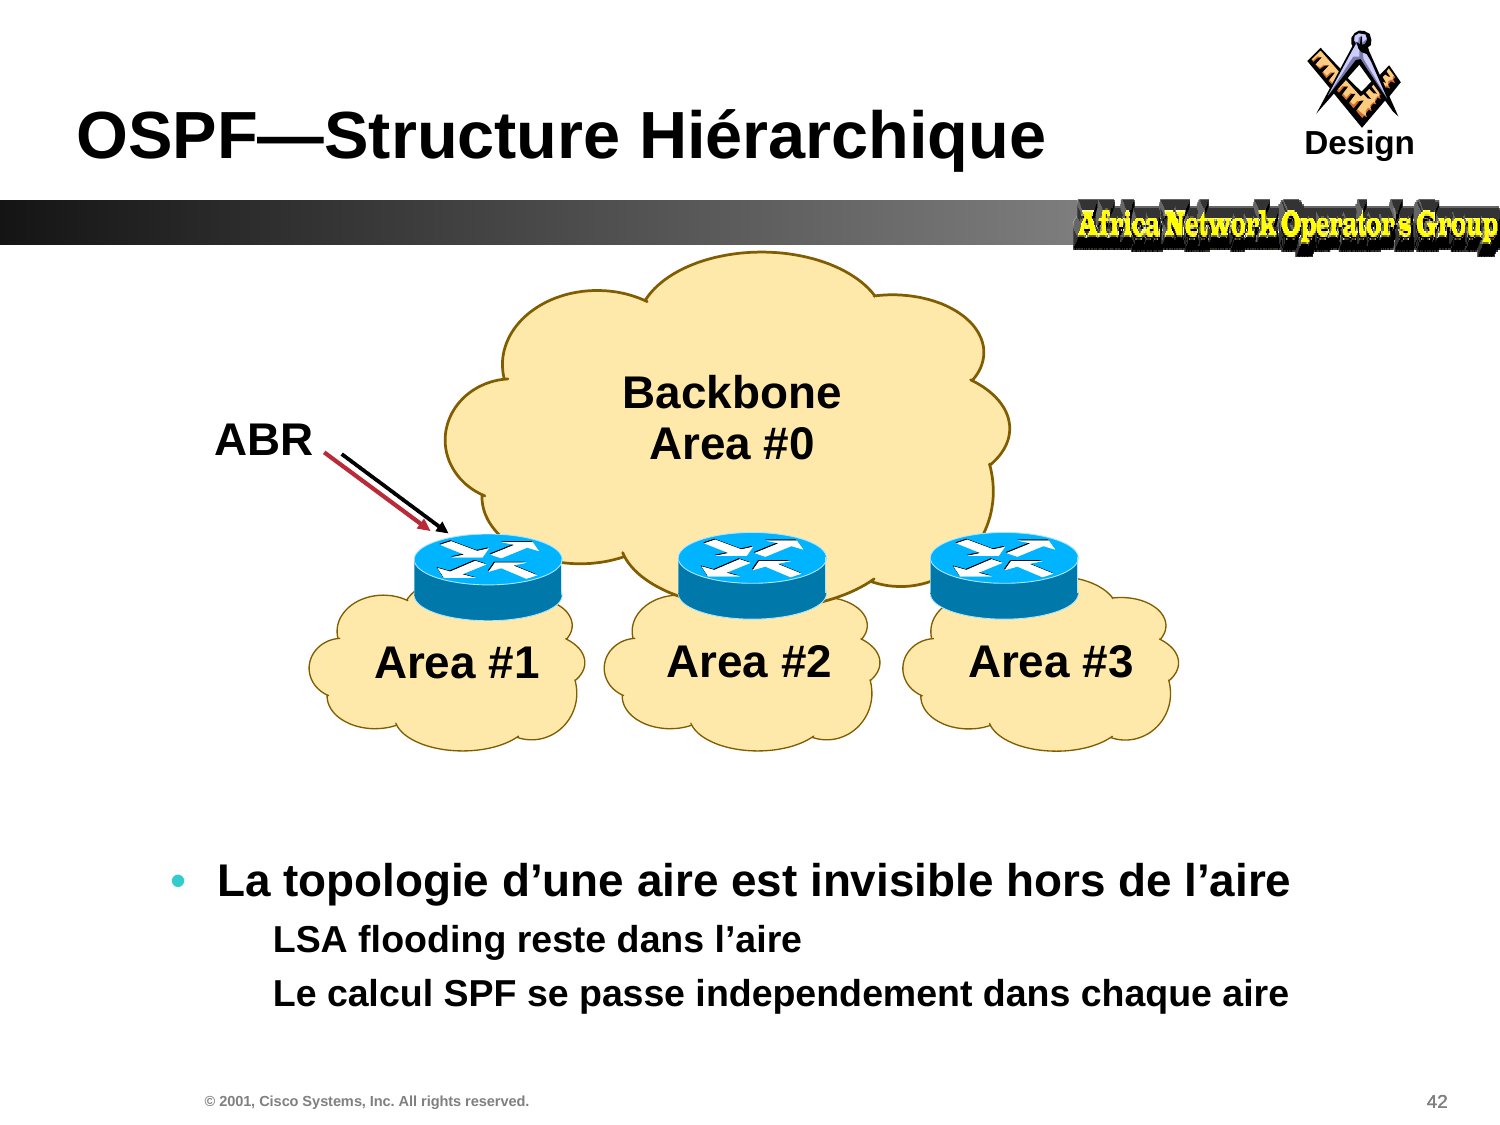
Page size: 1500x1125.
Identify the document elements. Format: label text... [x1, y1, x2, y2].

text_box Backbone Area #0 [607, 359, 858, 478]
picture [307, 249, 1180, 753]
text_box Design [1292, 118, 1428, 168]
text_box Area #2 [651, 628, 848, 695]
picture [493, 542, 537, 557]
list La topologie d’une aire est invisible hors de l’aire LSA flooding reste dans l’aire Le calcul SPF se passe independement dans chaque aire [56, 795, 1406, 1077]
text_box ABR [202, 407, 326, 471]
picture [1307, 29, 1402, 118]
picture [1070, 180, 1500, 275]
picture [442, 542, 487, 557]
text_box Area #1 [358, 629, 555, 697]
picture [440, 561, 484, 577]
title OSPF—Structure Hiérarchique [62, 41, 1314, 180]
picture [490, 563, 534, 578]
text_box Area #3 [952, 628, 1149, 695]
